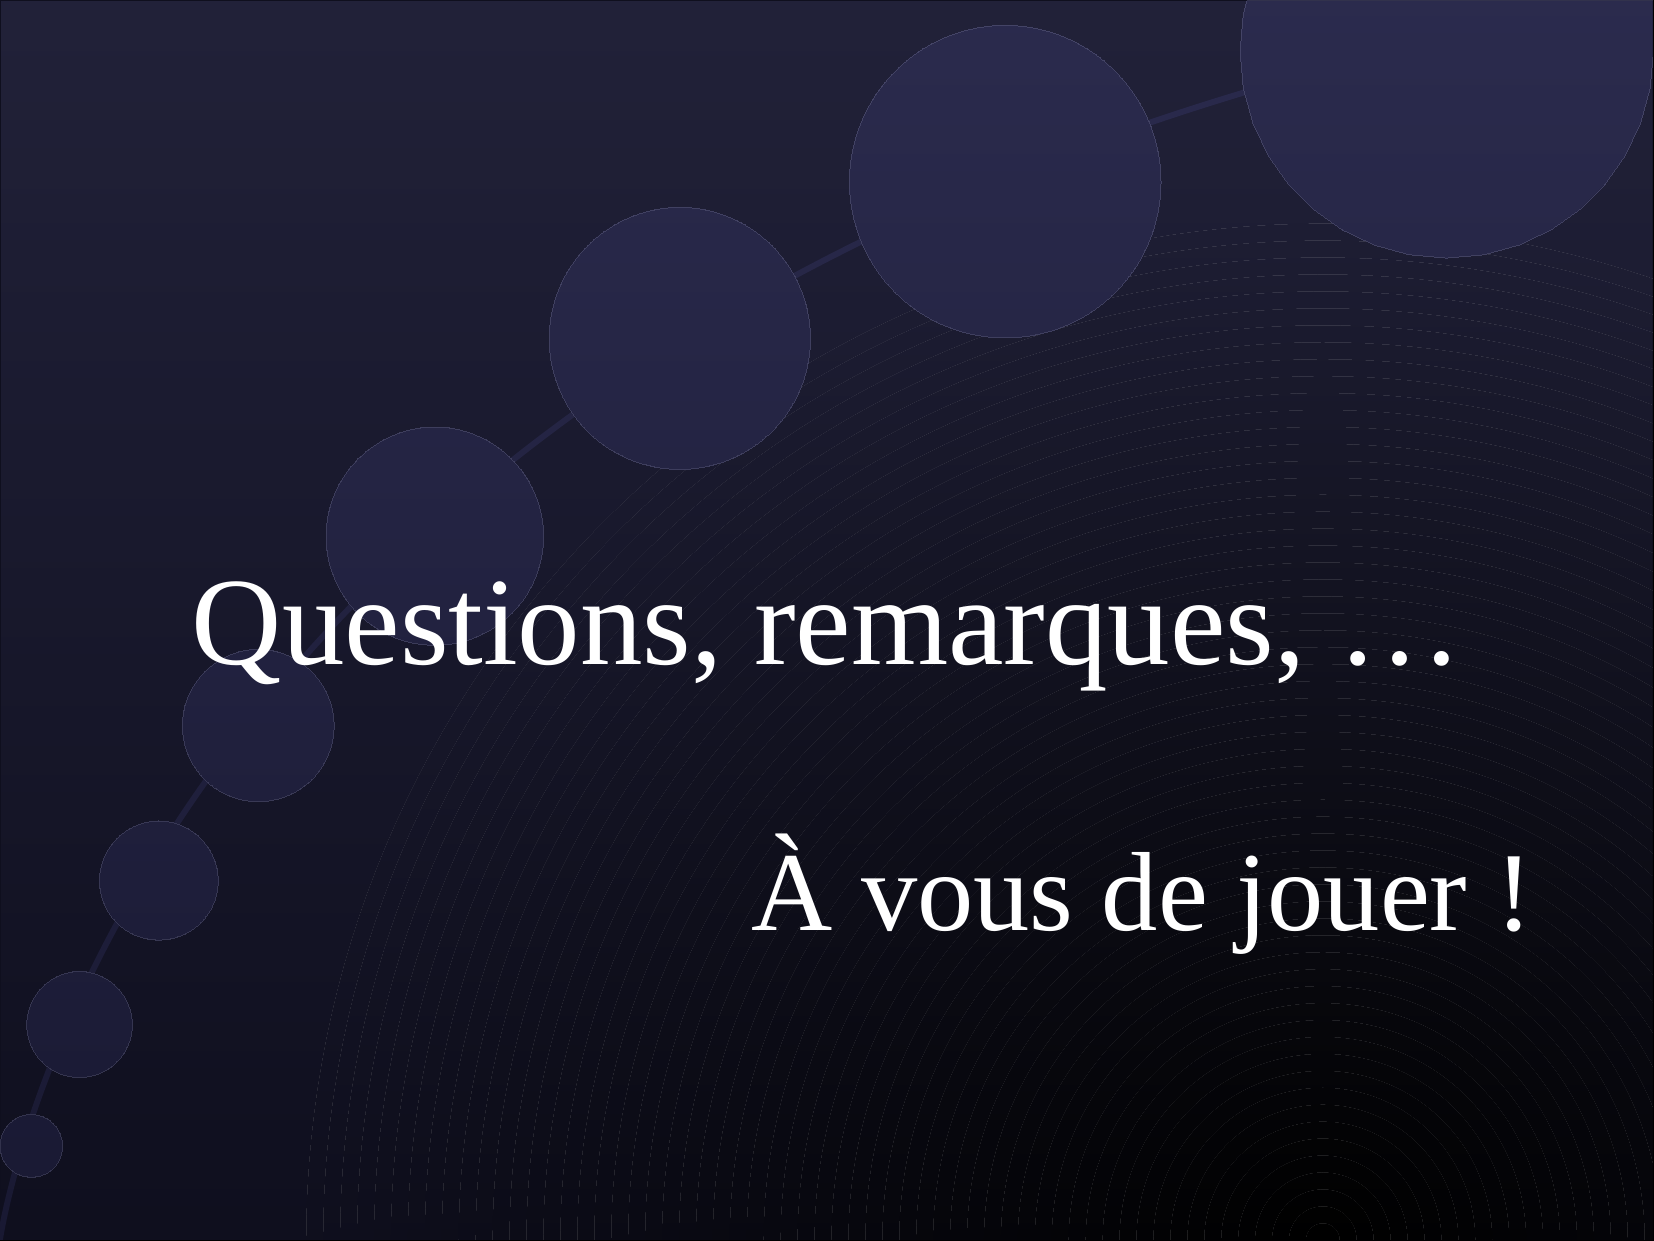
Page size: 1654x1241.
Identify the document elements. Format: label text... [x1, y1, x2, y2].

subtitle Questions, remarques, … À vous de jouer ! [121, 344, 1534, 1164]
